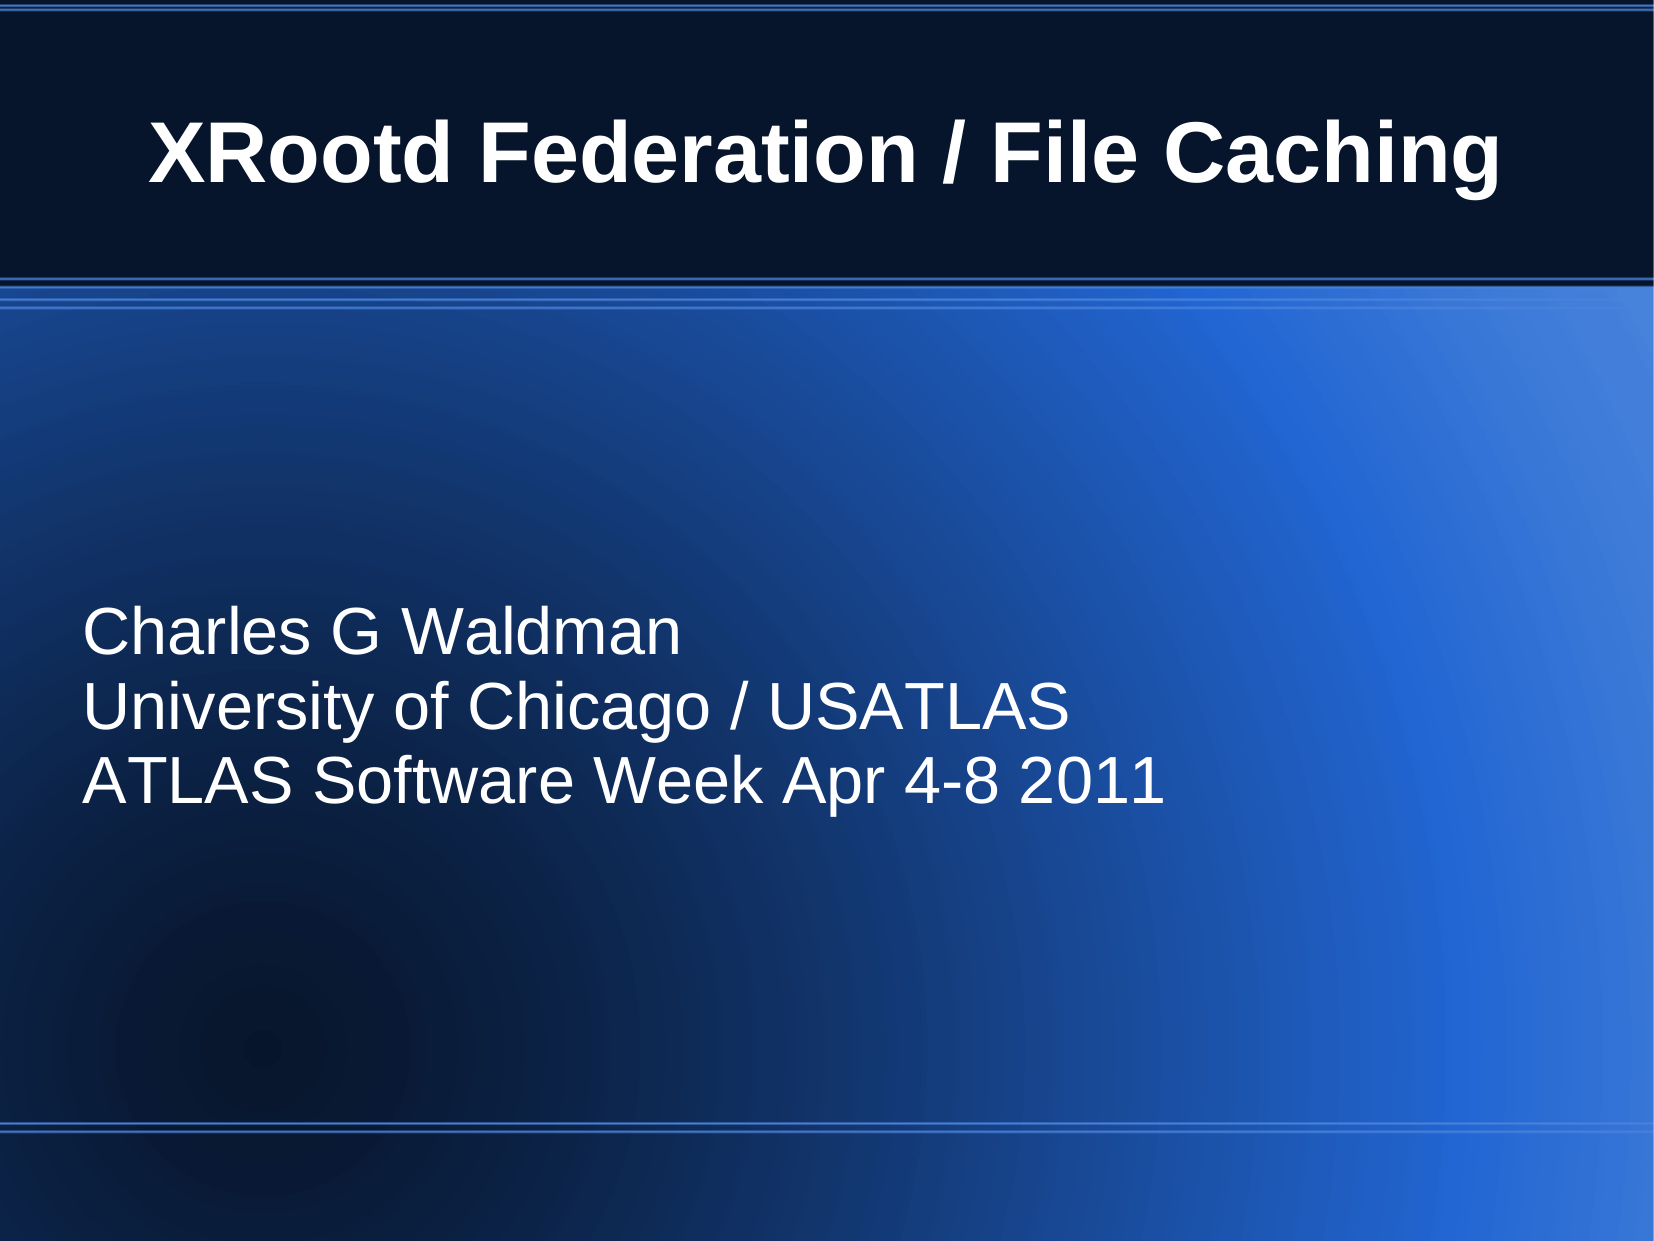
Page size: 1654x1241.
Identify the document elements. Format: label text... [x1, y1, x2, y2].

subtitle Charles G Waldman University of Chicago / USATLAS ATLAS Software Week Apr 4-8 2011 [82, 355, 1571, 1058]
title XRootd Federation / File Caching [82, 49, 1571, 257]
picture [0, 0, 1654, 1241]
